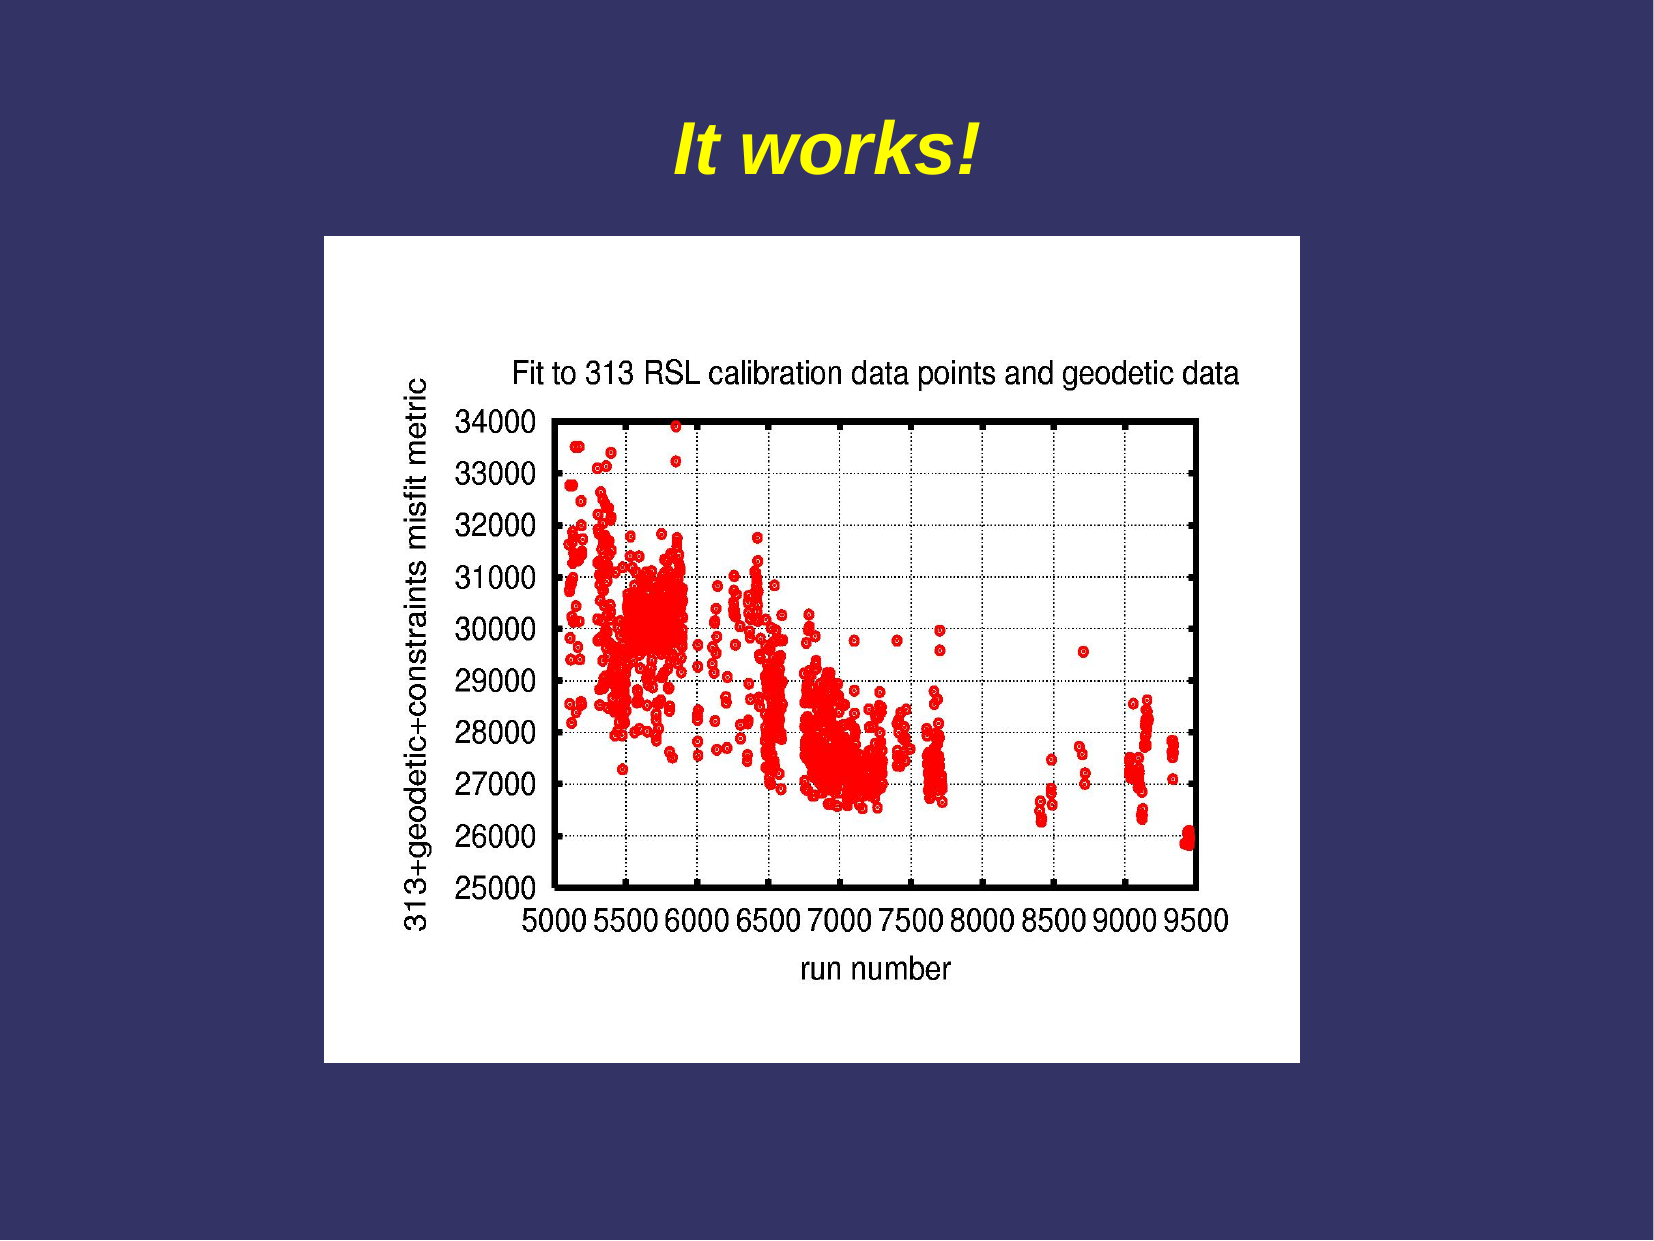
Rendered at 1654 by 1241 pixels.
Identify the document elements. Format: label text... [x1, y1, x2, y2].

picture [324, 236, 1300, 1063]
title It works! [121, 49, 1534, 250]
